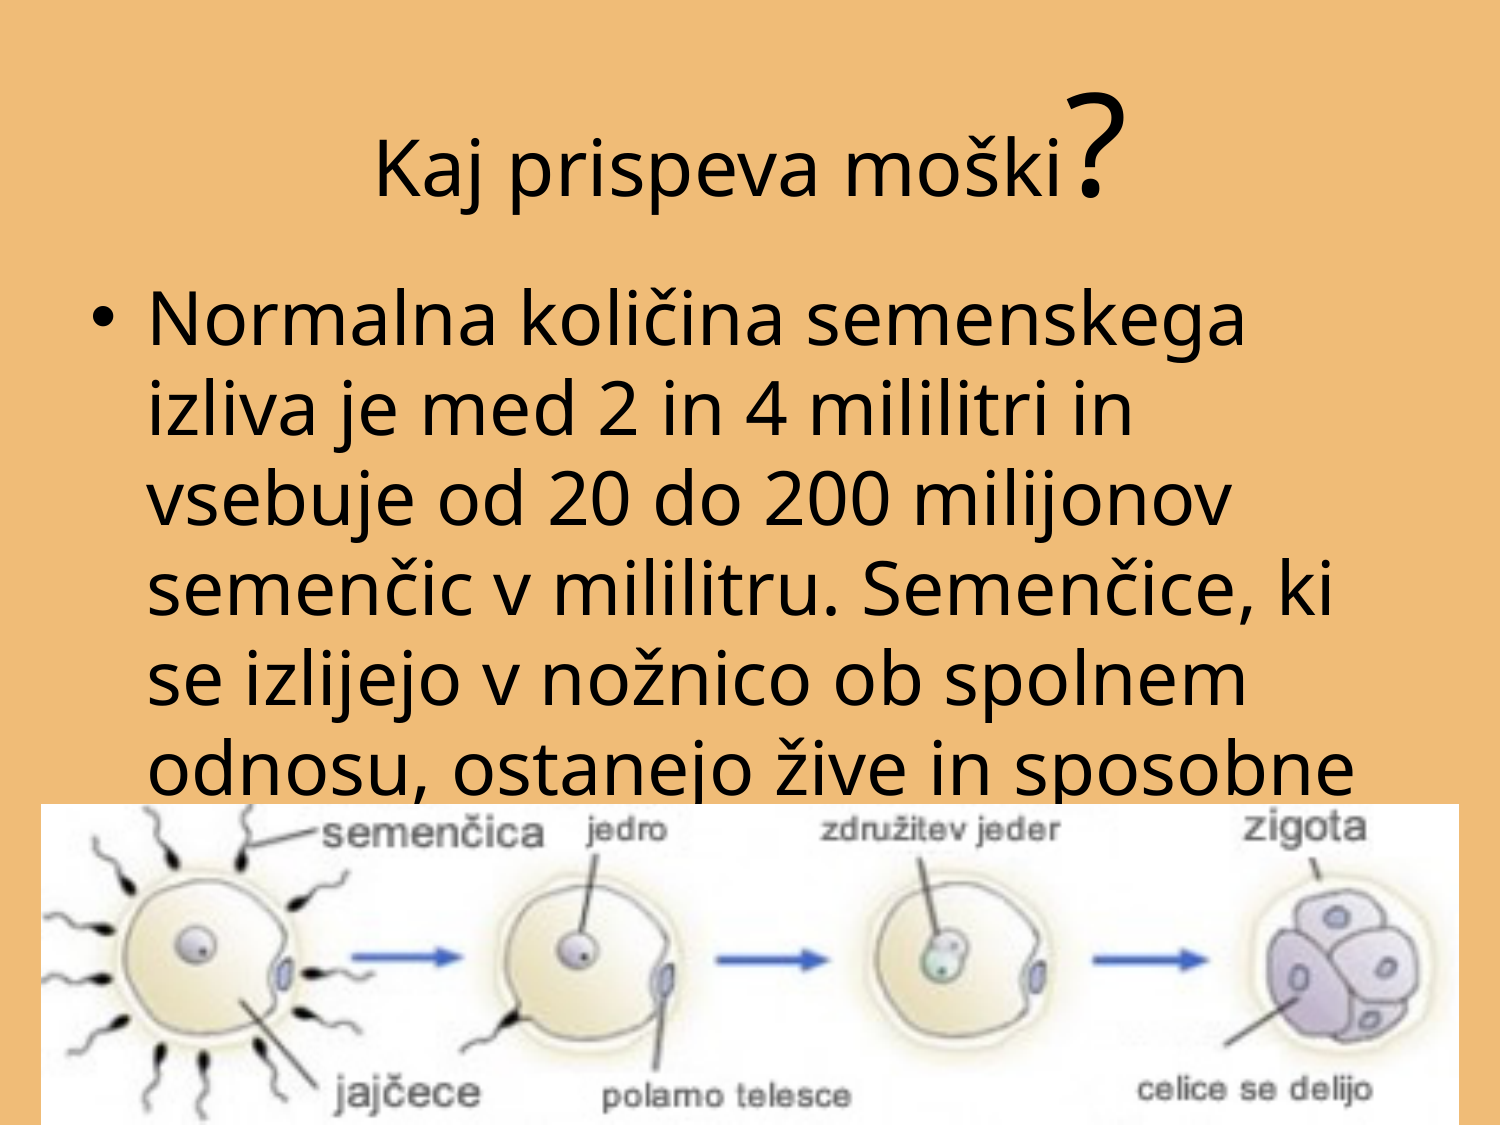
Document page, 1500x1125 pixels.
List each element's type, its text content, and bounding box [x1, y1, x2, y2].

title Kaj prispeva moški? [75, 45, 1425, 233]
list Normalna količina semenskega izliva je med 2 in 4 mililitri in vsebuje od 20 do 200 milijonov semenčic v mililitru. Semenčice, ki se izlijejo v nožnico ob spolnem odnosu, ostanejo žive in sposobne za oploditev 48 do 72 ur. [75, 262, 1425, 804]
picture [41, 804, 1459, 1125]
